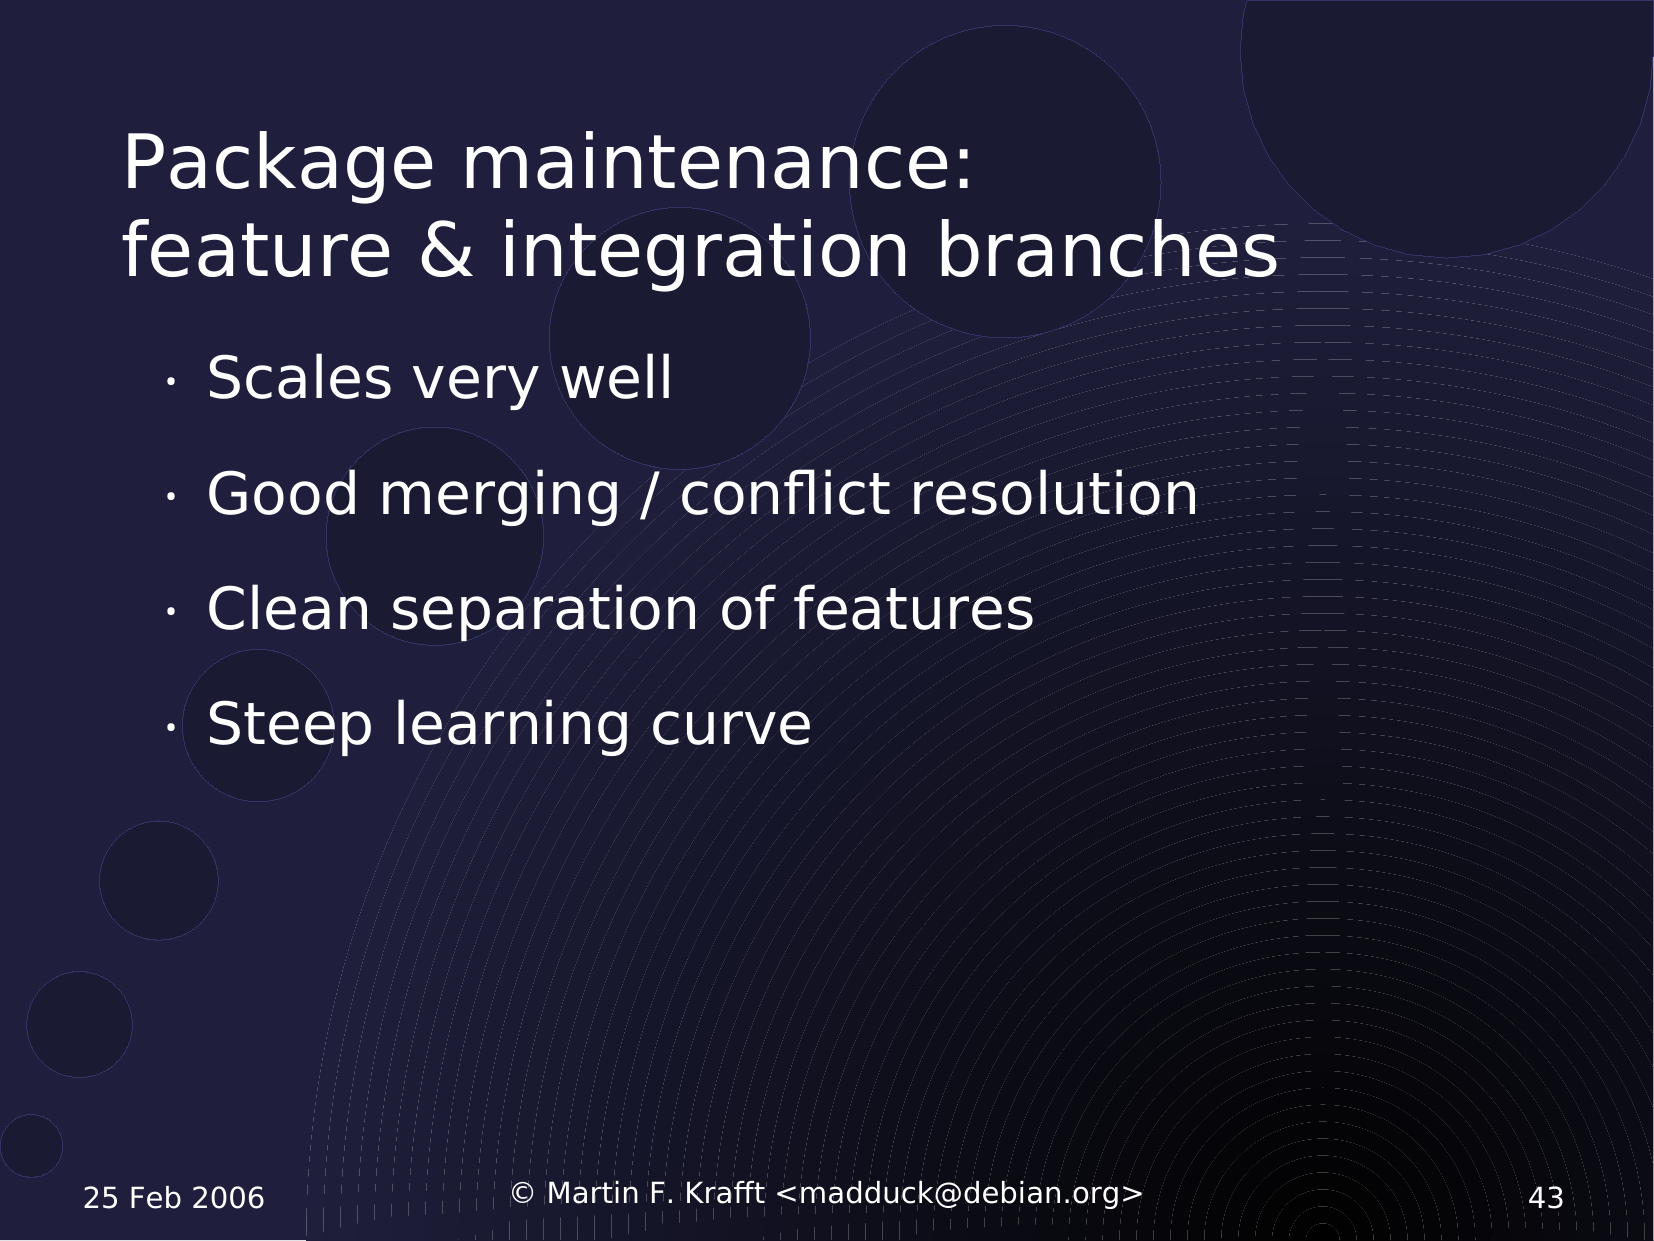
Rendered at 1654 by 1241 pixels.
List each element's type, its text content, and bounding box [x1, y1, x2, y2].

title Package maintenance: feature & integration branches [121, 102, 1534, 311]
list Scales very well Good merging / conflict resolution Clean separation of features Steep learning curve [118, 344, 1534, 1127]
